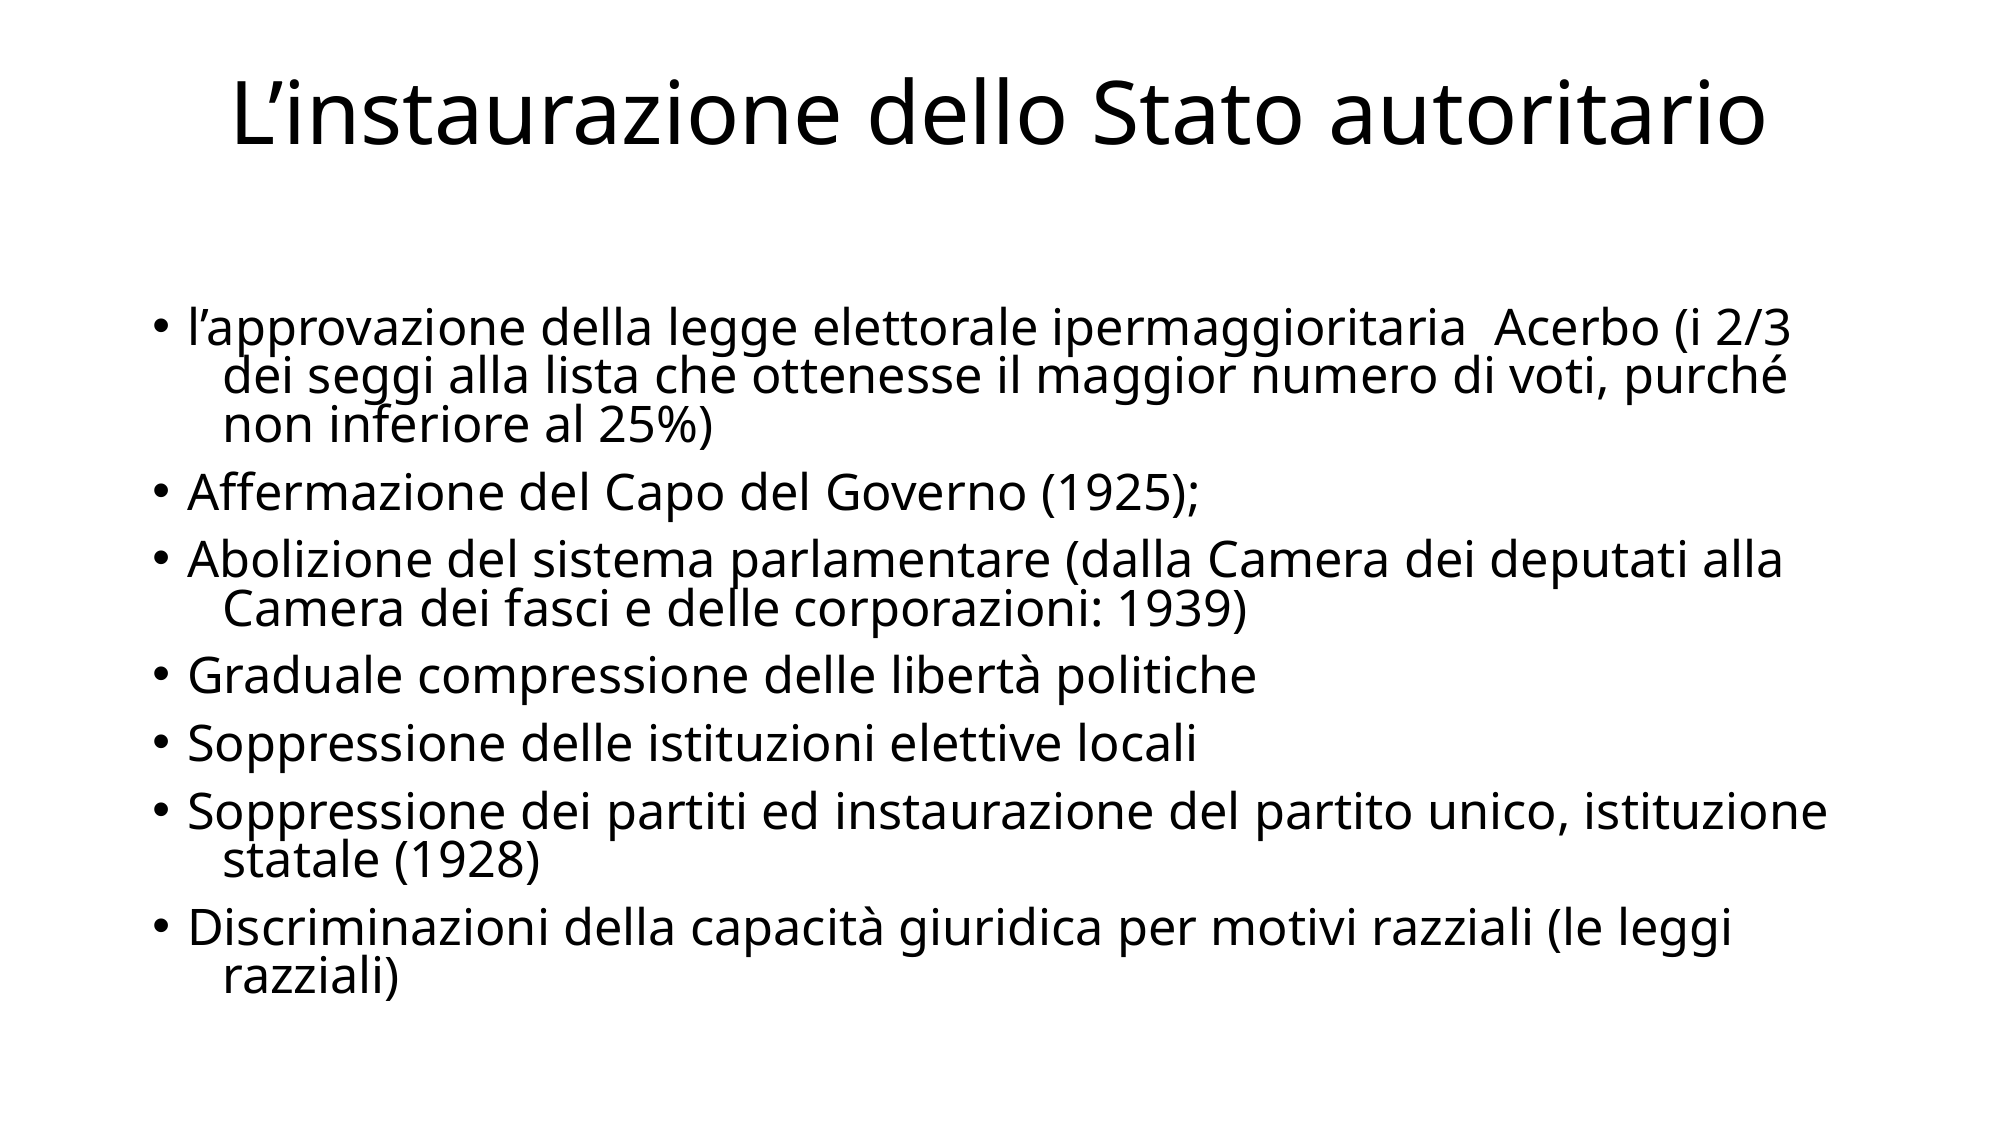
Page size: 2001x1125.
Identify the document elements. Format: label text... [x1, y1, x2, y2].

title L’instaurazione dello Stato autoritario [137, 59, 1863, 278]
list l’approvazione della legge elettorale ipermaggioritaria Acerbo (i 2/3 dei seggi alla lista che ottenesse il maggior numero di voti, purché non inferiore al 25%) Affermazione del Capo del Governo (1925); Abolizione del sistema parlamentare (dalla Camera dei deputati alla Camera dei fasci e delle corporazioni: 1939) Graduale compressione delle libertà politiche Soppressione delle istituzioni elettive locali Soppressione dei partiti ed instaurazione del partito unico, istituzione statale (1928) Discriminazioni della capacità giuridica per motivi razziali (le leggi razziali) [137, 299, 1863, 1014]
